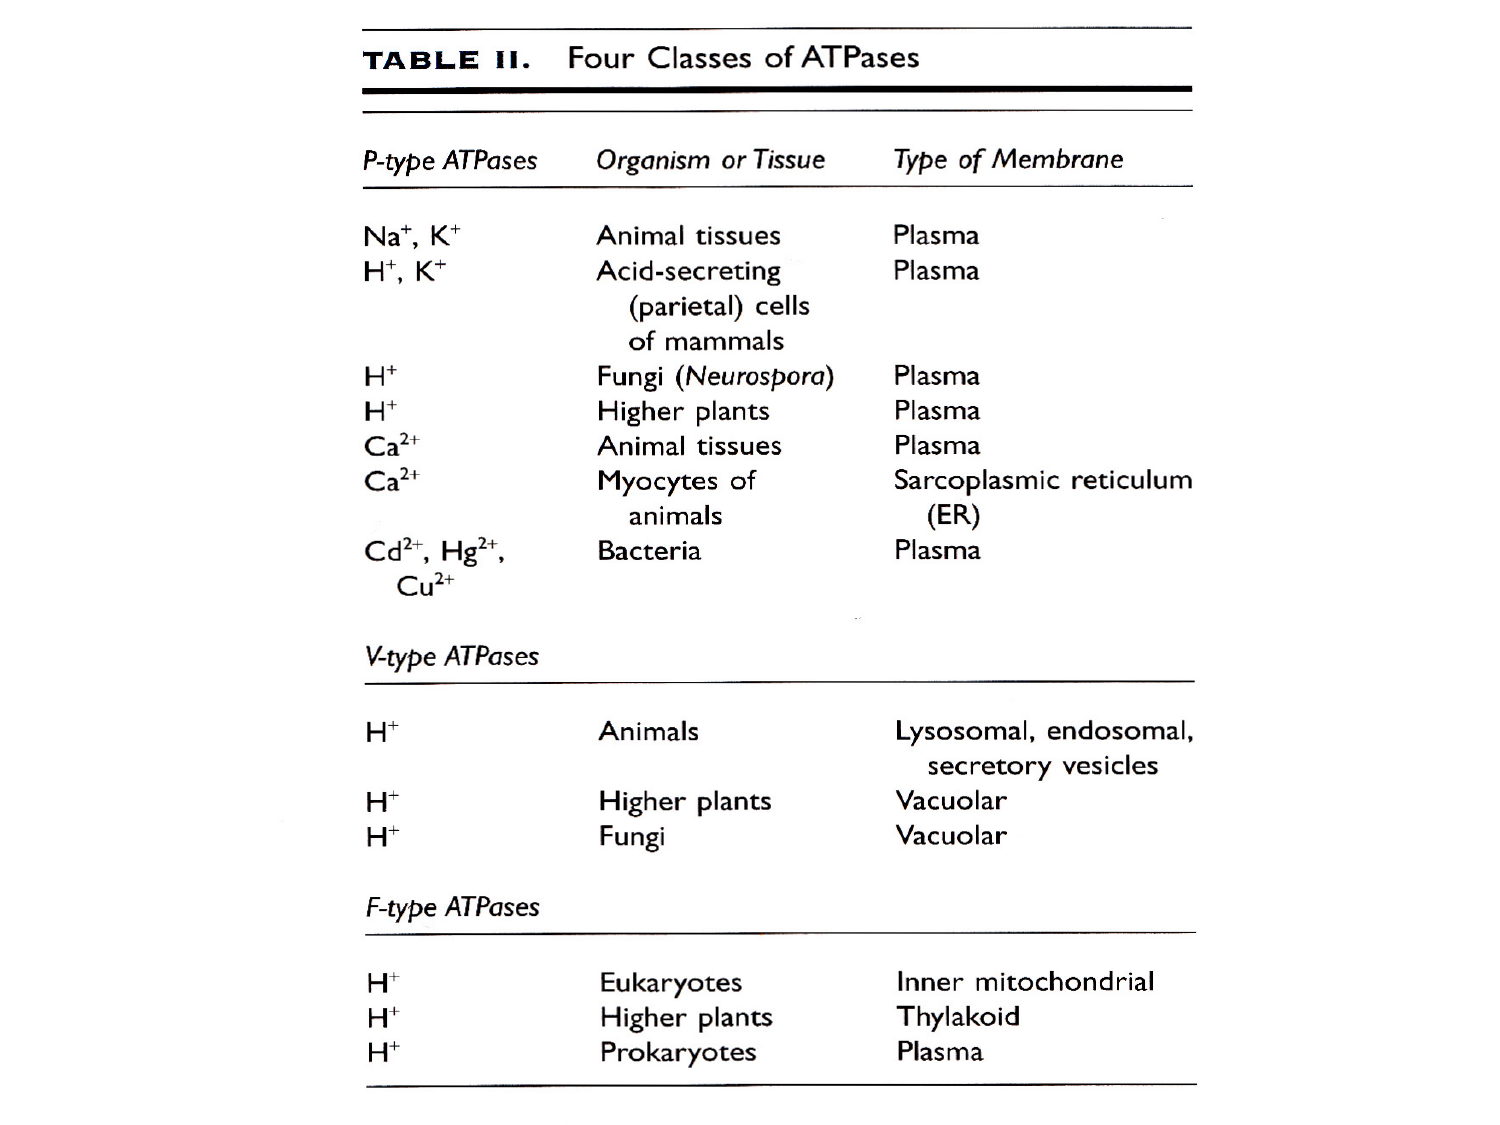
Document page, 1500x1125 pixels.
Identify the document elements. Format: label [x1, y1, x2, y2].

picture [277, 0, 1247, 1125]
